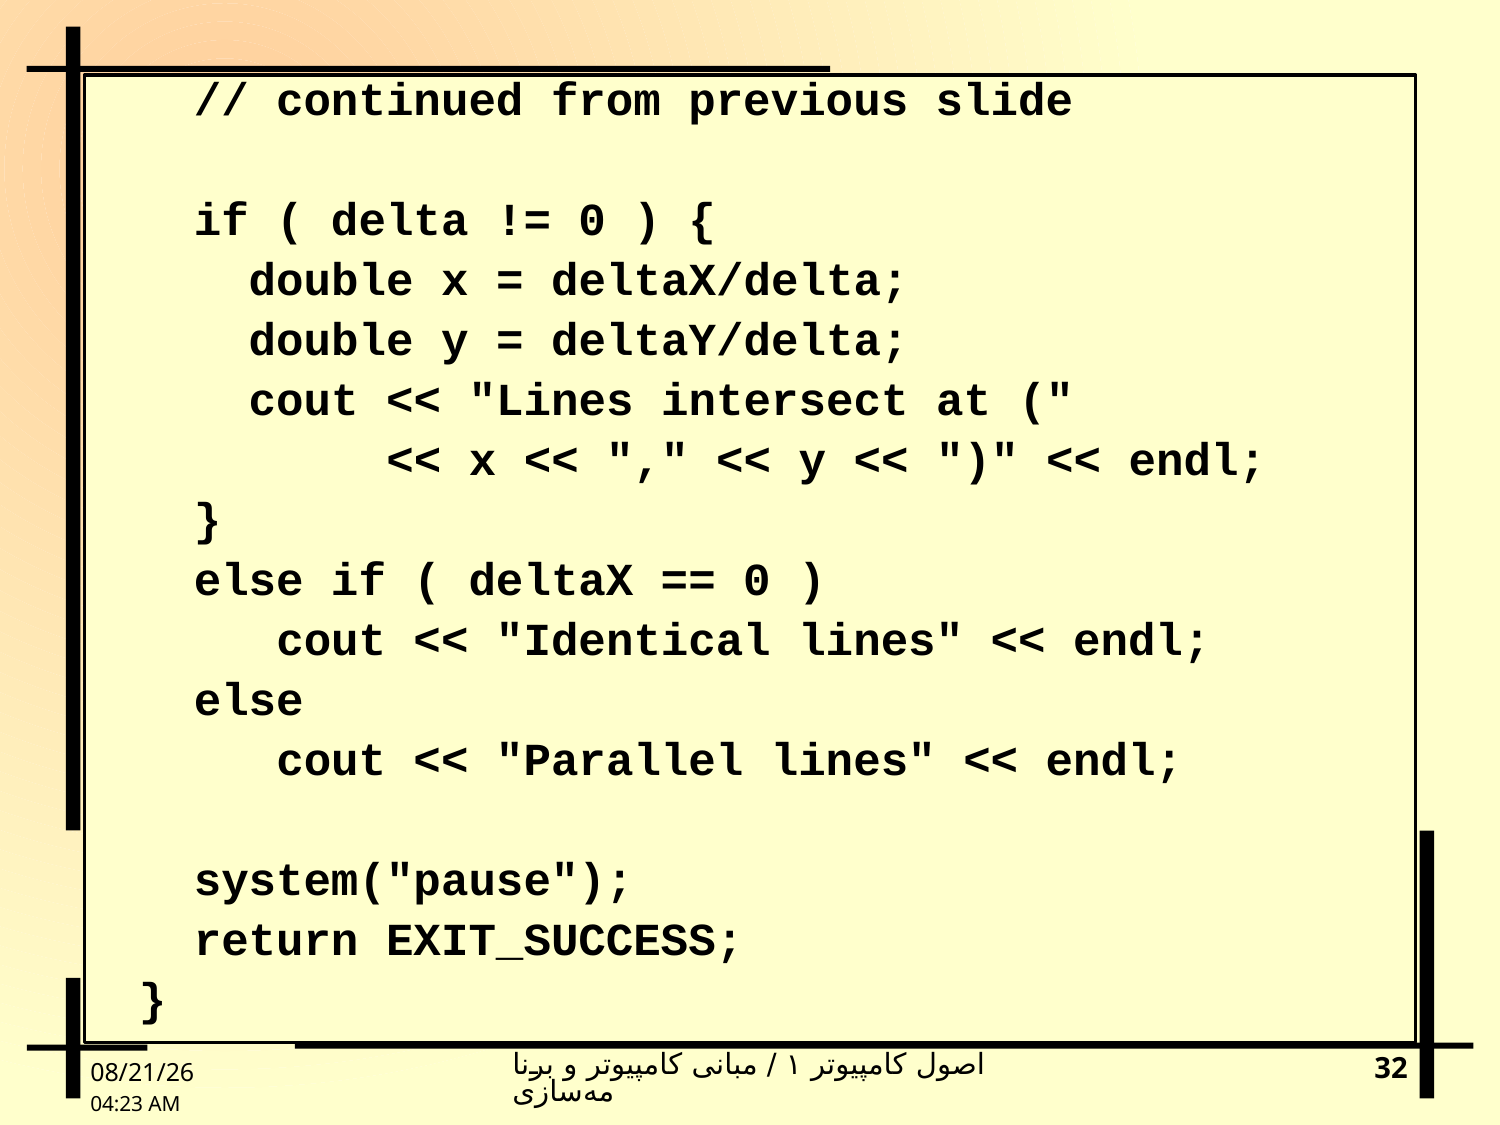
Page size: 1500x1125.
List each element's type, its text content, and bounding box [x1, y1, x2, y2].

list // continued from previous slide if ( delta != 0 ) { double x = deltaX/delta; double y = deltaY/delta; cout << "Lines intersect at (" << x << "," << y << ")" << endl; } else if ( deltaX == 0 ) cout << "Identical lines" << endl; else cout << "Parallel lines" << endl; system("pause"); return EXIT_SUCCESS; } [84, 75, 1416, 1043]
